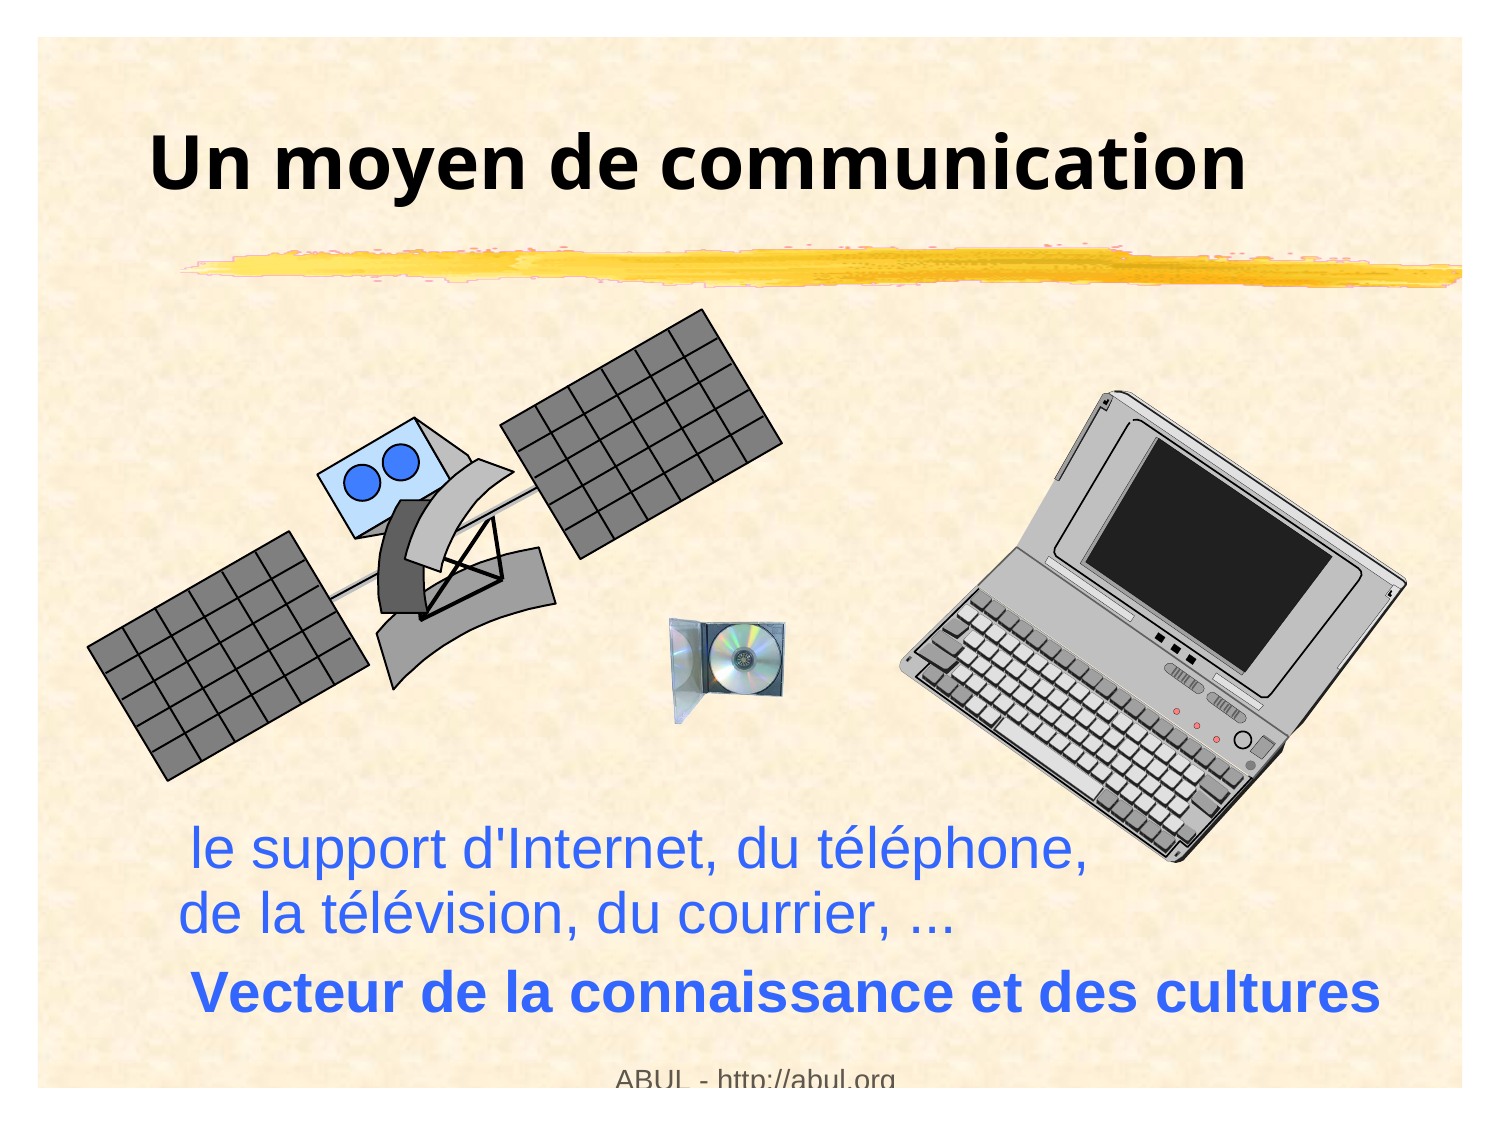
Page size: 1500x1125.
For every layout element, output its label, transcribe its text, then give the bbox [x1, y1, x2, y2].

picture [639, 1072, 648, 1078]
picture [883, 1076, 891, 1088]
picture [858, 1076, 866, 1088]
title Un moyen de communication [132, 72, 1439, 248]
picture [738, 1076, 743, 1088]
picture [639, 1081, 649, 1088]
picture [722, 1076, 729, 1088]
picture [620, 1073, 627, 1082]
picture [37, 37, 1463, 1088]
picture [794, 1082, 801, 1088]
text_box le support d'Internet, du téléphone, de la télévision, du courrier, ... Vecteur de la connaissance et des cultures [163, 808, 1437, 1058]
picture [618, 1084, 630, 1088]
picture [811, 1076, 818, 1088]
picture [754, 1076, 761, 1088]
